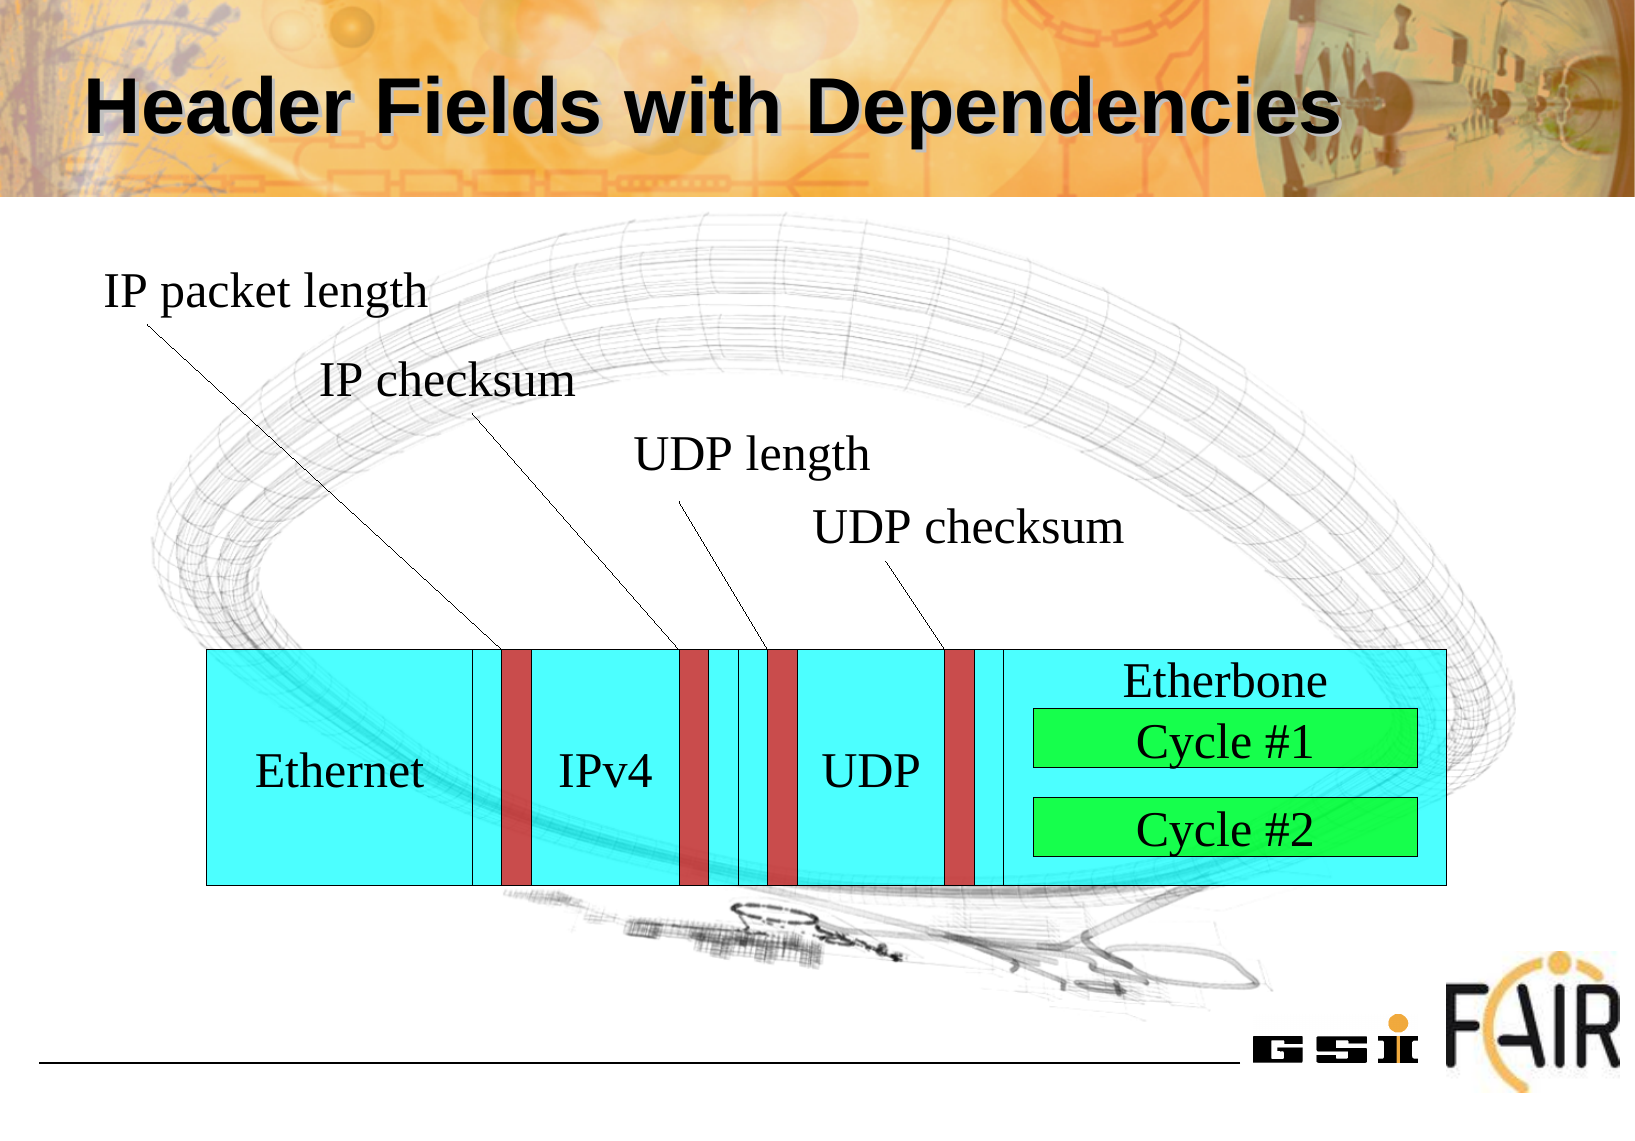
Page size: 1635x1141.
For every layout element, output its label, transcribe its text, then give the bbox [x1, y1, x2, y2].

text_box IPv4 [472, 649, 501, 886]
text_box Etherbone [1003, 649, 1447, 886]
text_box [501, 649, 532, 886]
text_box [679, 649, 709, 886]
text_box UDP [798, 649, 944, 886]
picture [125, 205, 1620, 1093]
text_box UDP [739, 649, 767, 886]
text_box [944, 649, 975, 886]
text_box UDP length [618, 413, 886, 489]
text_box IPv4 [709, 649, 739, 886]
text_box Cycle #2 [1033, 797, 1418, 857]
text_box IP checksum [304, 338, 591, 414]
text_box UDP [975, 649, 1003, 886]
text_box [767, 649, 798, 886]
title Header Fields with Dependencies [68, 12, 1570, 191]
text_box IP packet length [88, 249, 444, 325]
picture [0, 0, 1635, 197]
text_box Ethernet [206, 649, 472, 886]
text_box Cycle #1 [1033, 708, 1418, 768]
text_box IPv4 [532, 649, 679, 886]
text_box UDP checksum [797, 486, 1139, 562]
